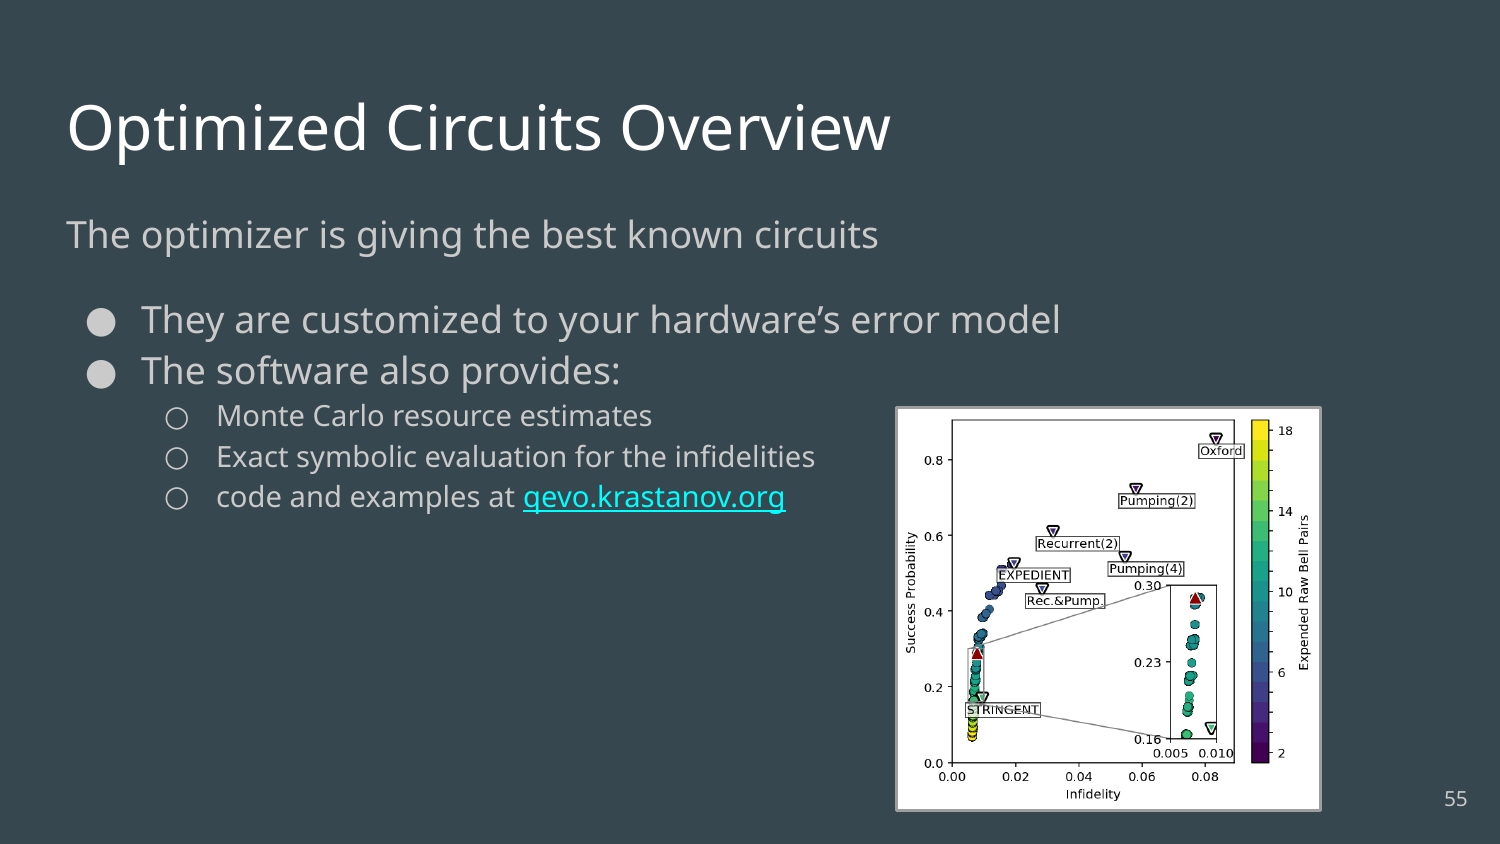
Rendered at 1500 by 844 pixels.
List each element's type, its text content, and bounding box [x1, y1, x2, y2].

slide_number <number> [1392, 767, 1483, 833]
picture [897, 409, 1319, 809]
title Optimized Circuits Overview [51, 72, 1449, 167]
list The optimizer is giving the best known circuits They are customized to your hardware’s error model The software also provides: Monte Carlo resource estimates Exact symbolic evaluation for the infidelities code and examples at qevo.krastanov.org [51, 189, 1449, 450]
